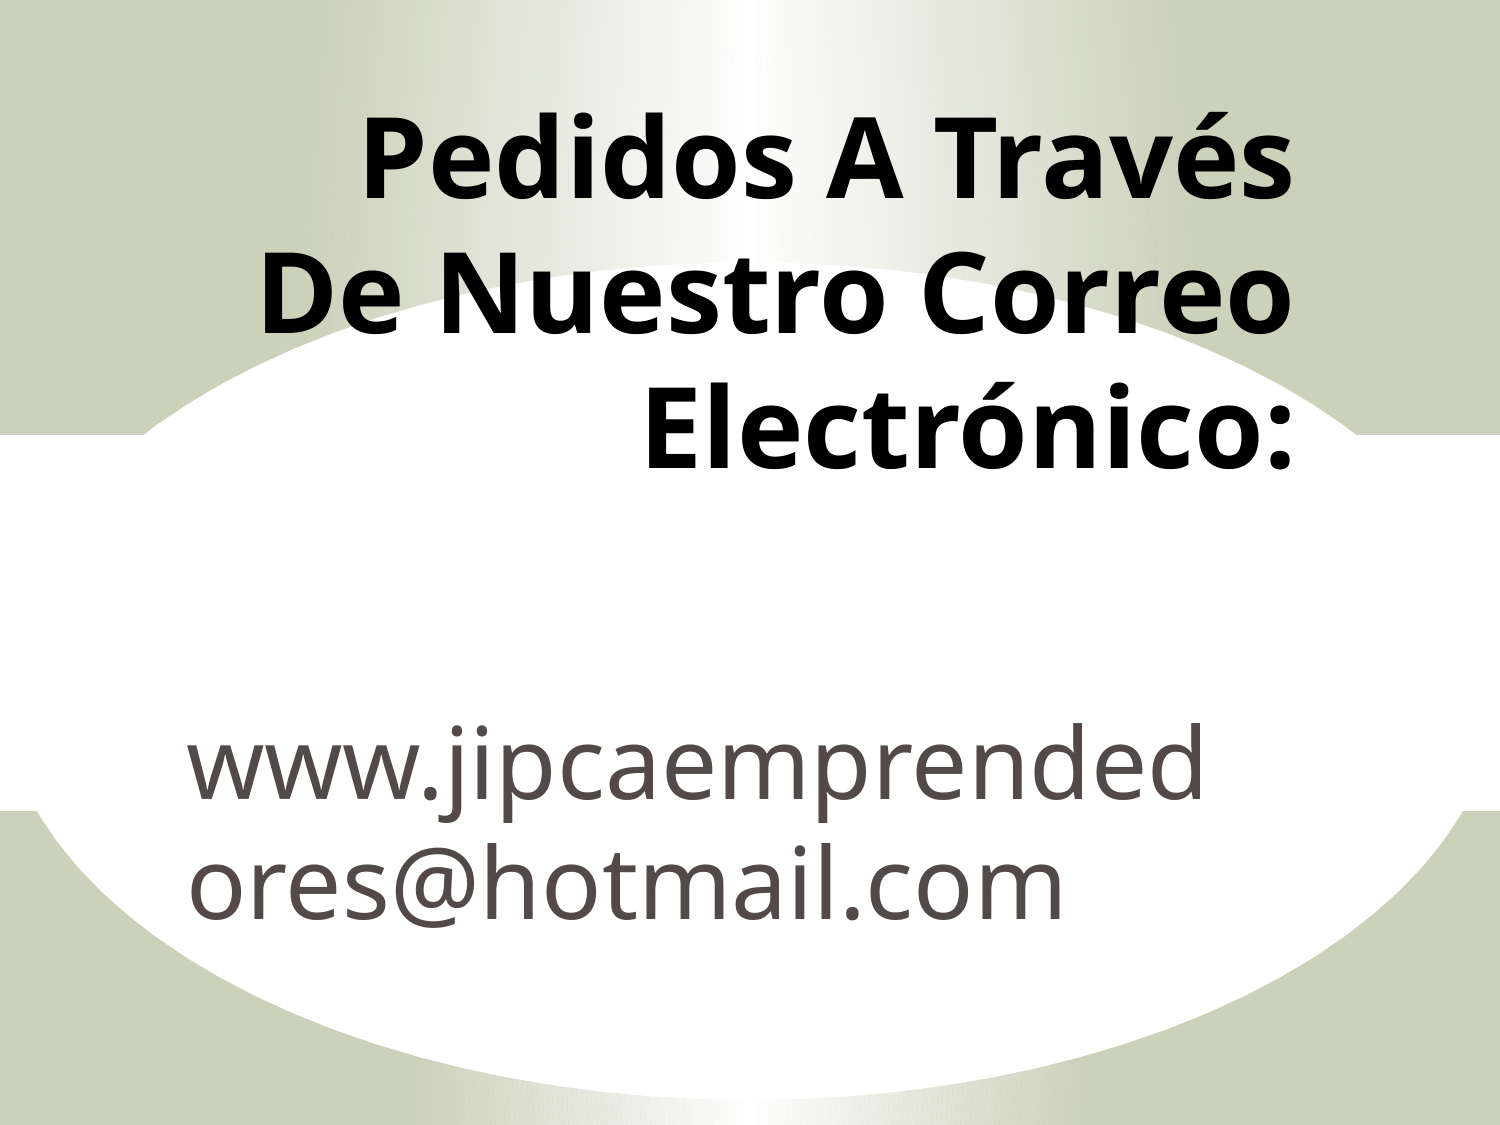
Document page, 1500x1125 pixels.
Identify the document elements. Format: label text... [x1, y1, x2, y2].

title Pedidos A Través De Nuestro Correo Electrónico: [134, 78, 1312, 705]
list www.jipcaemprendedores@hotmail.com [171, 705, 1247, 1125]
